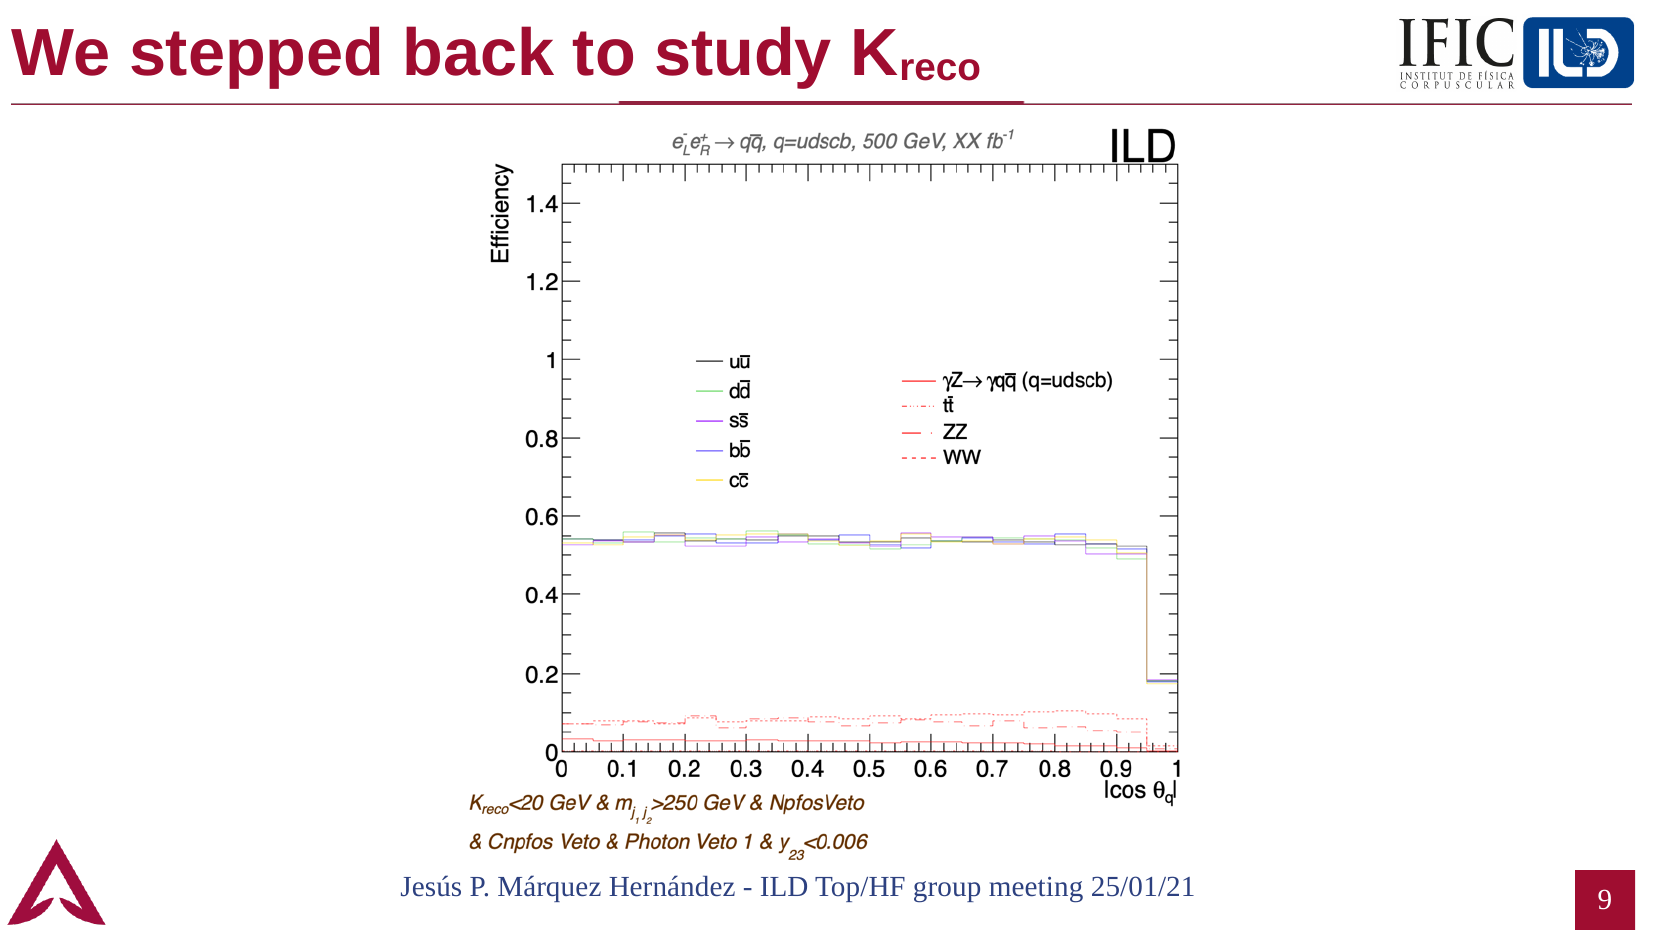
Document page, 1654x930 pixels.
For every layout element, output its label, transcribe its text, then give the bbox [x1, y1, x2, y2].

title We stepped back to study Kreco [11, 14, 1500, 102]
picture [1500, 16, 1517, 92]
picture [11, 101, 1632, 105]
picture [437, 126, 1217, 871]
picture [1522, 14, 1635, 90]
picture [7, 839, 106, 925]
